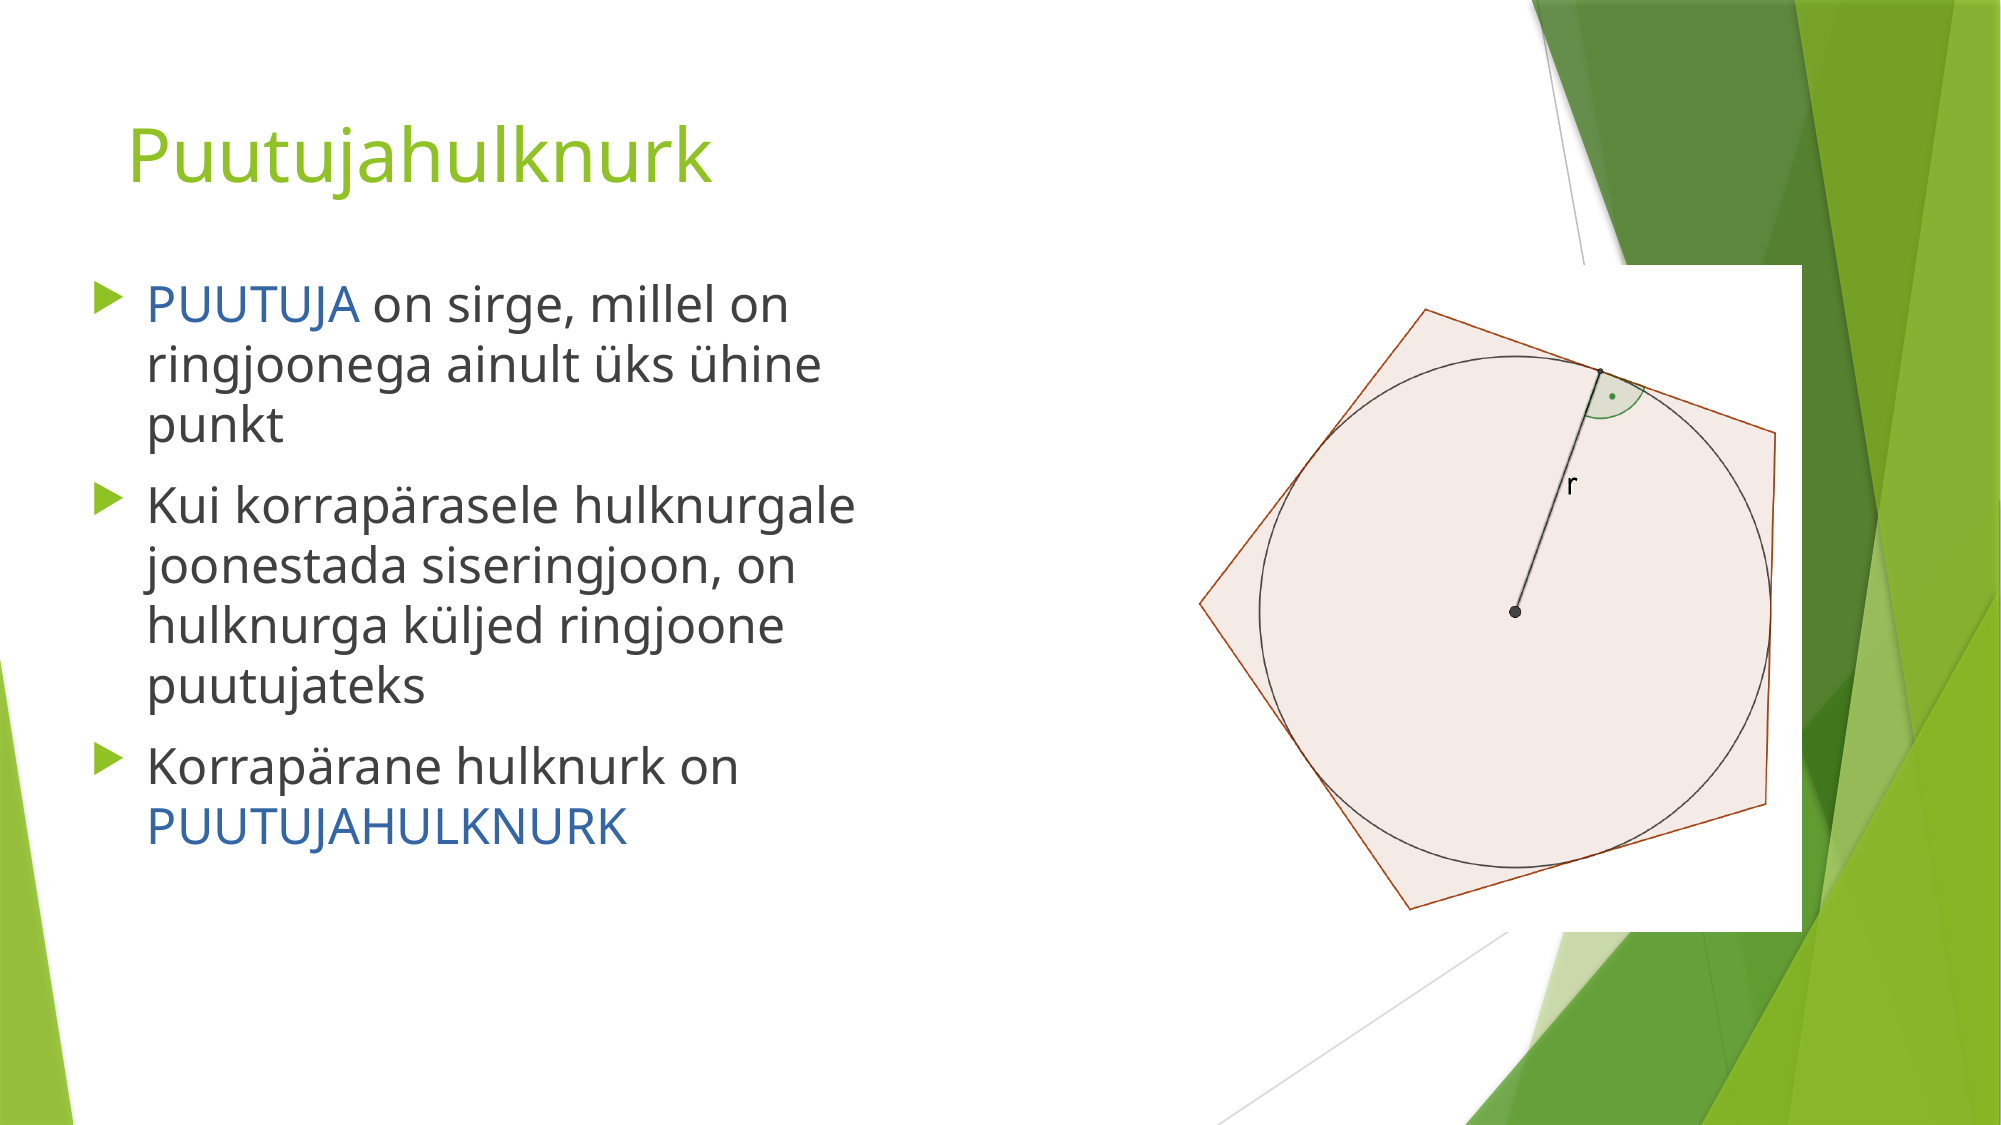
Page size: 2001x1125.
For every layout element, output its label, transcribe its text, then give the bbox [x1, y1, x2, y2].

title Puutujahulknurk [111, 99, 1522, 317]
list PUUTUJA on sirge, millel on ringjoonega ainult üks ühine punkt Kui korrapärasele hulknurgale joonestada siseringjoon, on hulknurga küljed ringjoone puutujateks Korrapärane hulknurk on PUUTUJAHULKNURK [75, 265, 929, 1072]
picture [1165, 265, 1802, 932]
